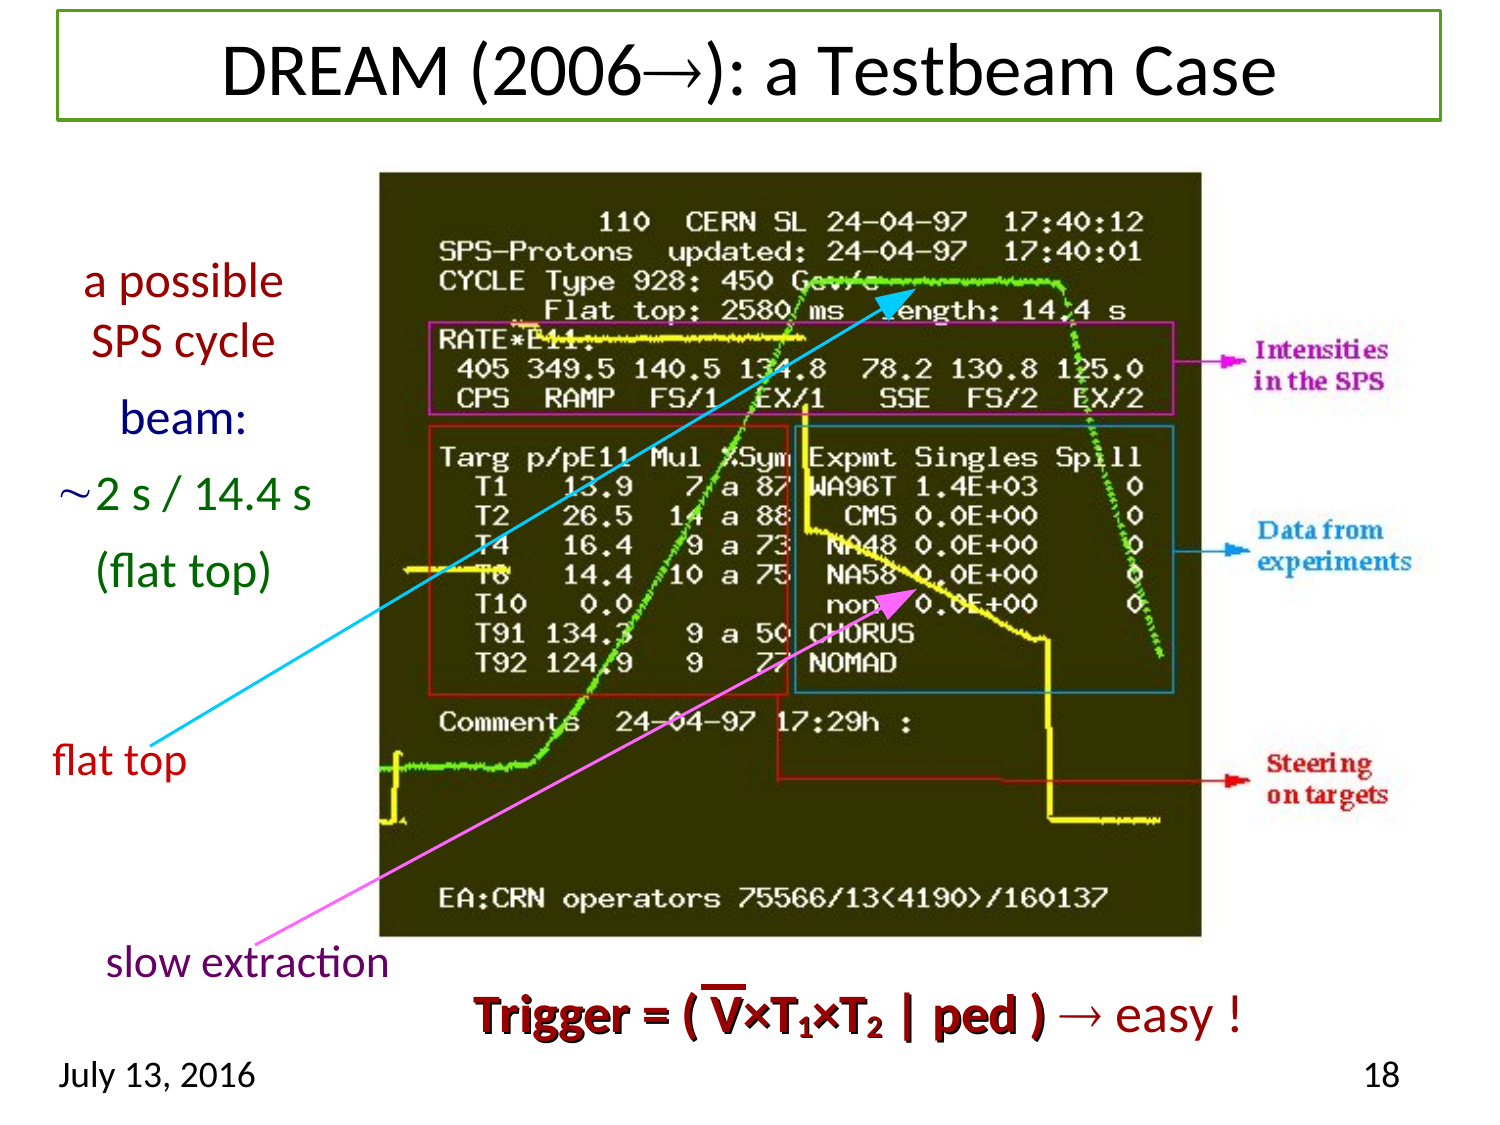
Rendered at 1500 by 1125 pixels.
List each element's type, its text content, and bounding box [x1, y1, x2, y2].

picture [374, 165, 1433, 945]
list a possible SPS cycle beam: ~2 s / 14.4 s (flat top) [182, 633, 345, 730]
text_box slow extraction [105, 932, 435, 1008]
title DREAM (2006): a Testbeam Case [57, 10, 1441, 121]
text_box Trigger = ( V×T1×T2 | ped )  easy ! [473, 978, 1321, 1060]
text_box flat top [52, 730, 382, 806]
list a possible SPS cycle beam: ~2 s / 14.4 s (flat top) [40, 239, 345, 747]
